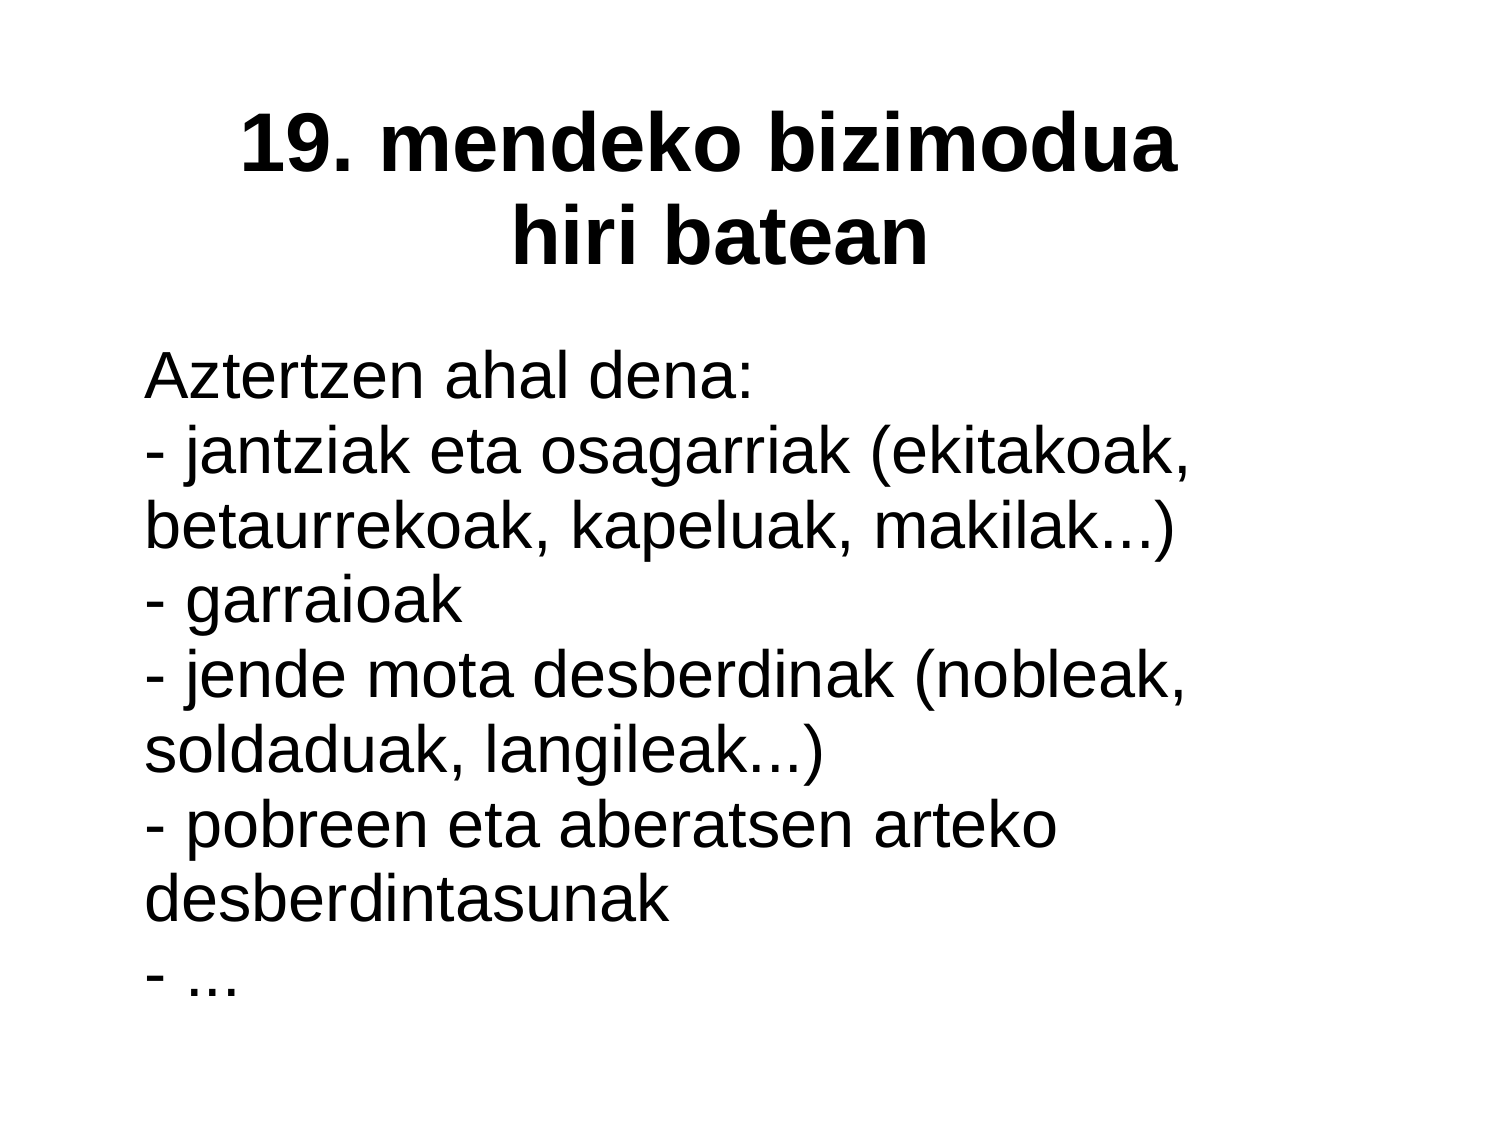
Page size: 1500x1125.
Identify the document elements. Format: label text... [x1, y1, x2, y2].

text_box 19. mendeko bizimodua hiri batean [224, 88, 1217, 290]
text_box Aztertzen ahal dena: - jantziak eta osagarriak (ekitakoak, betaurrekoak, kapeluak, makilak...) - garraioak - jende mota desberdinak (nobleak, soldaduak, langileak...) - pobreen eta aberatsen arteko desberdintasunak - ... [129, 330, 1382, 1061]
